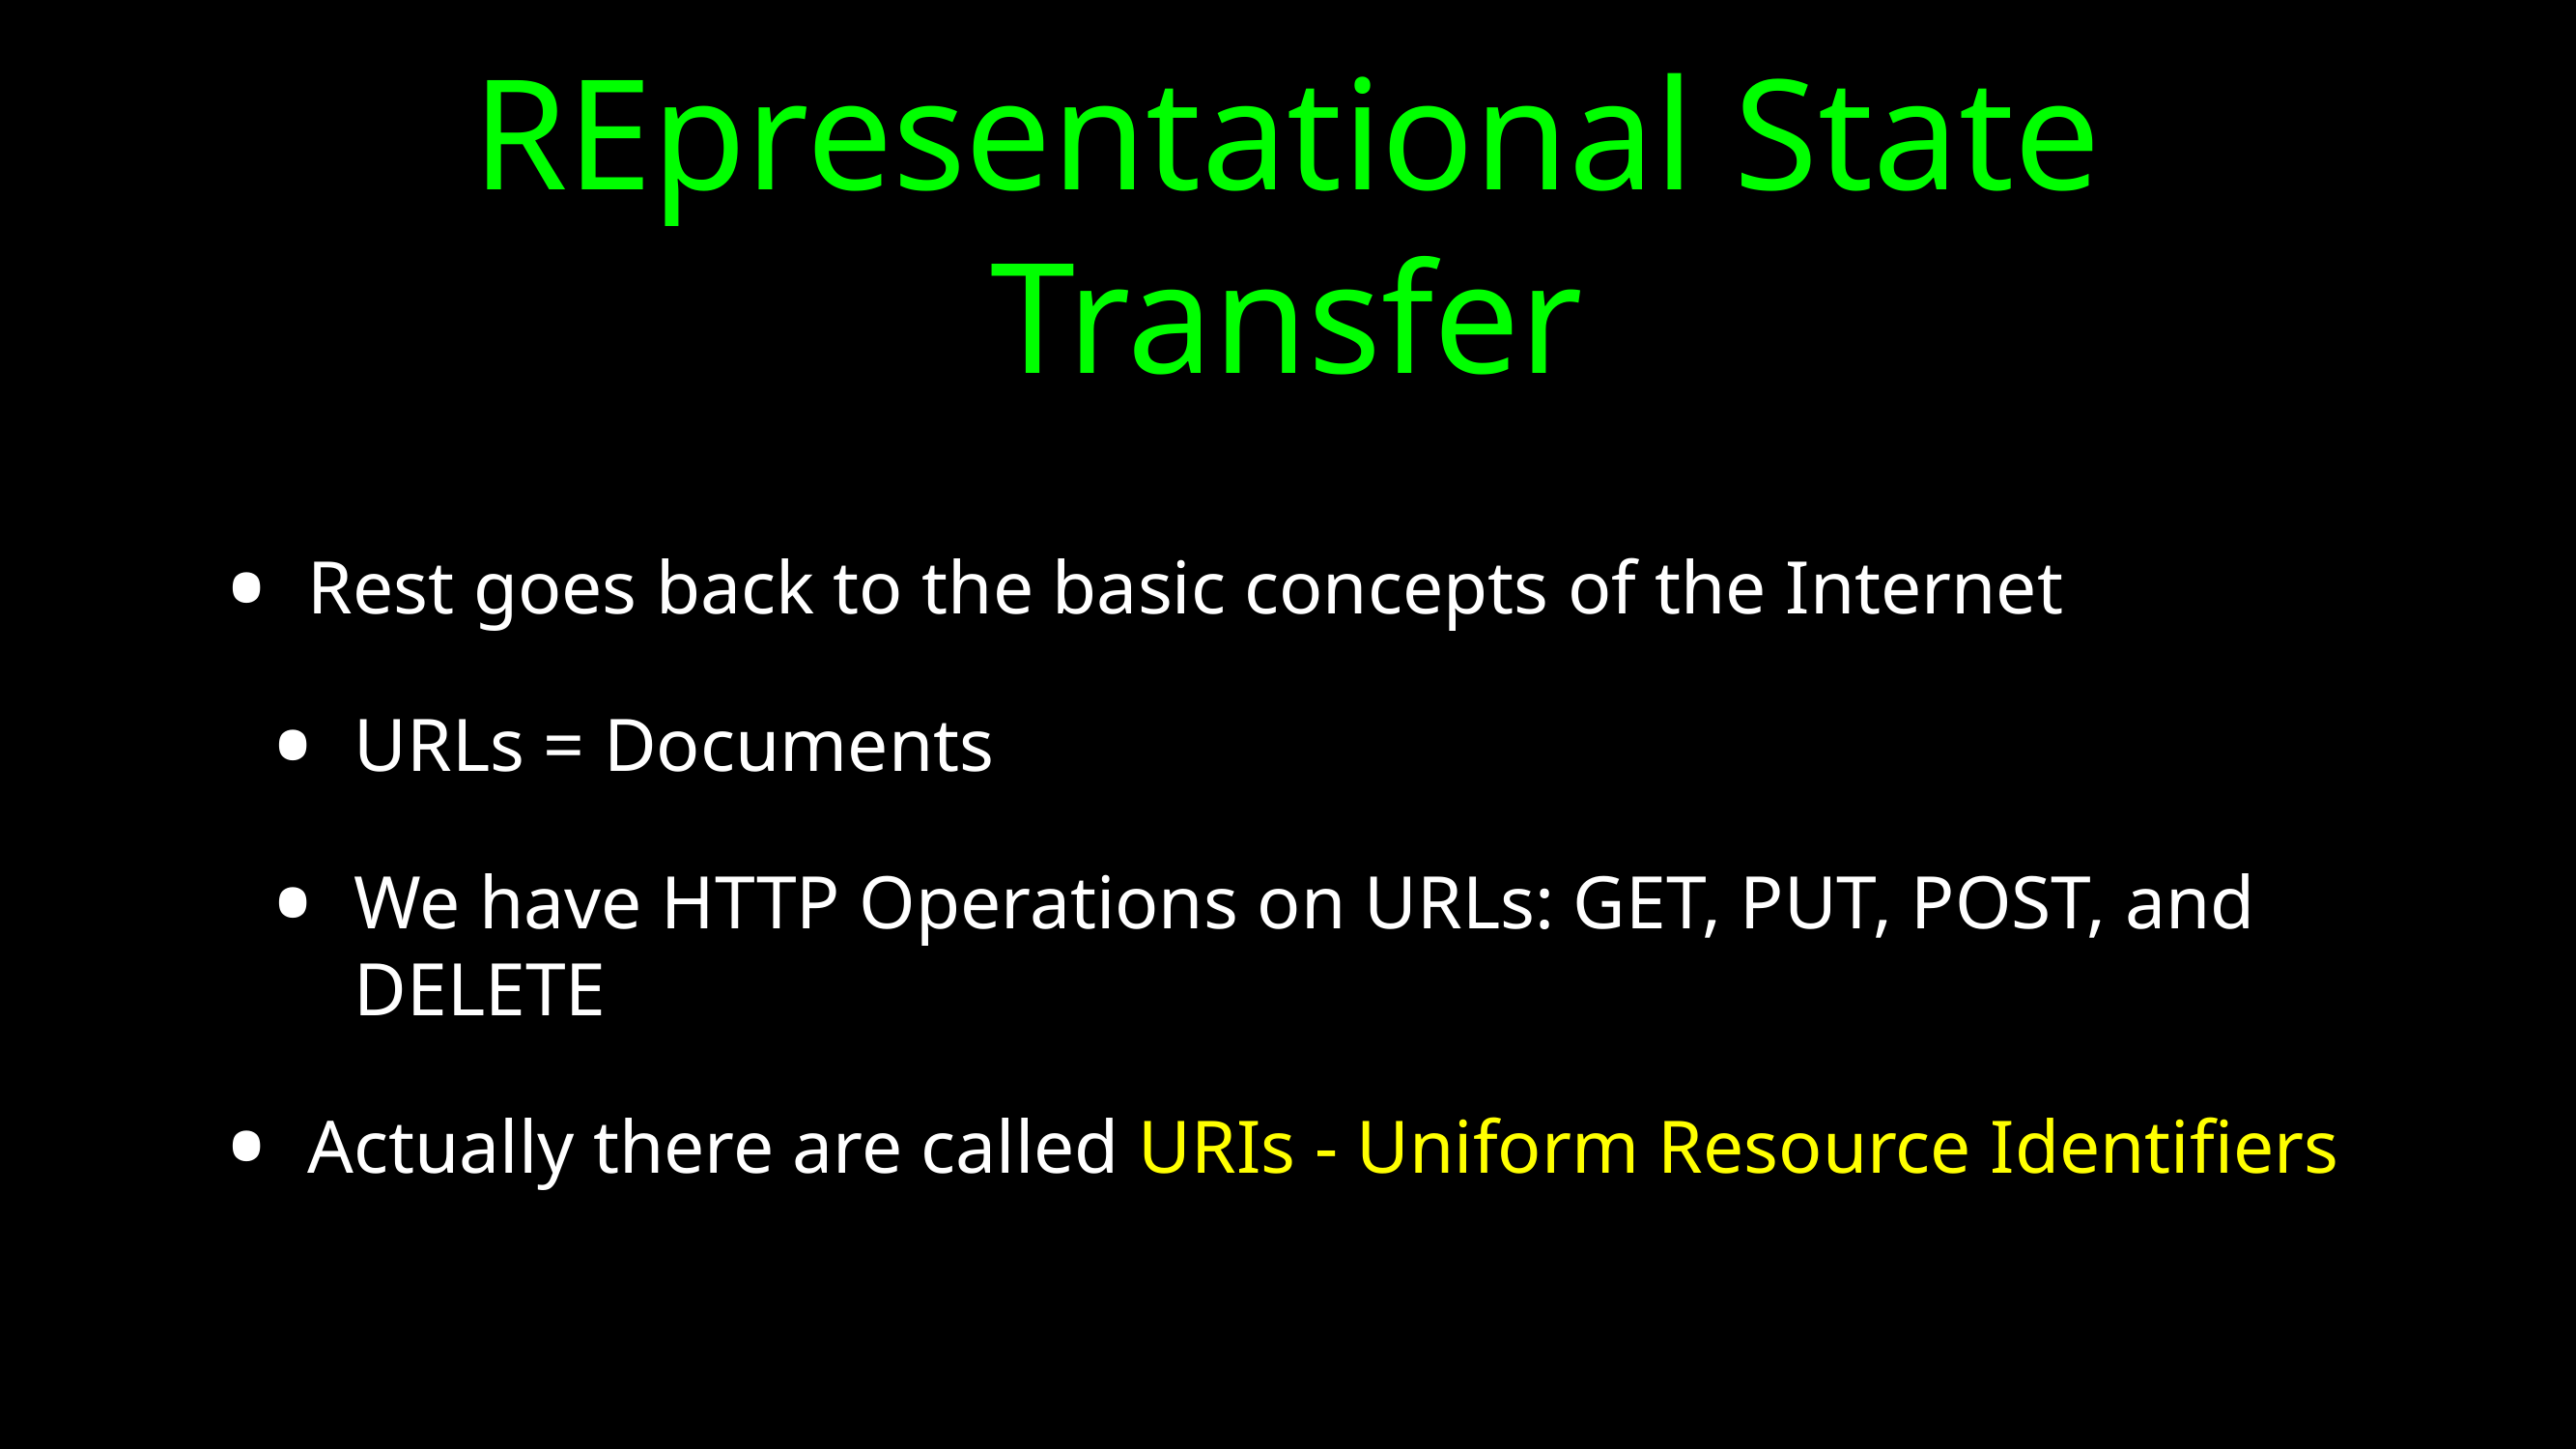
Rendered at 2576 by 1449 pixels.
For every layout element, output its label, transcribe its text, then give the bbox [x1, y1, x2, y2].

list Rest goes back to the basic concepts of the Internet URLs = Documents We have HTTP Operations on URLs: GET, PUT, POST, and DELETE Actually there are called URIs - Uniform Resource Identifiers [183, 412, 2392, 1317]
title REpresentational State Transfer [183, 38, 2392, 403]
